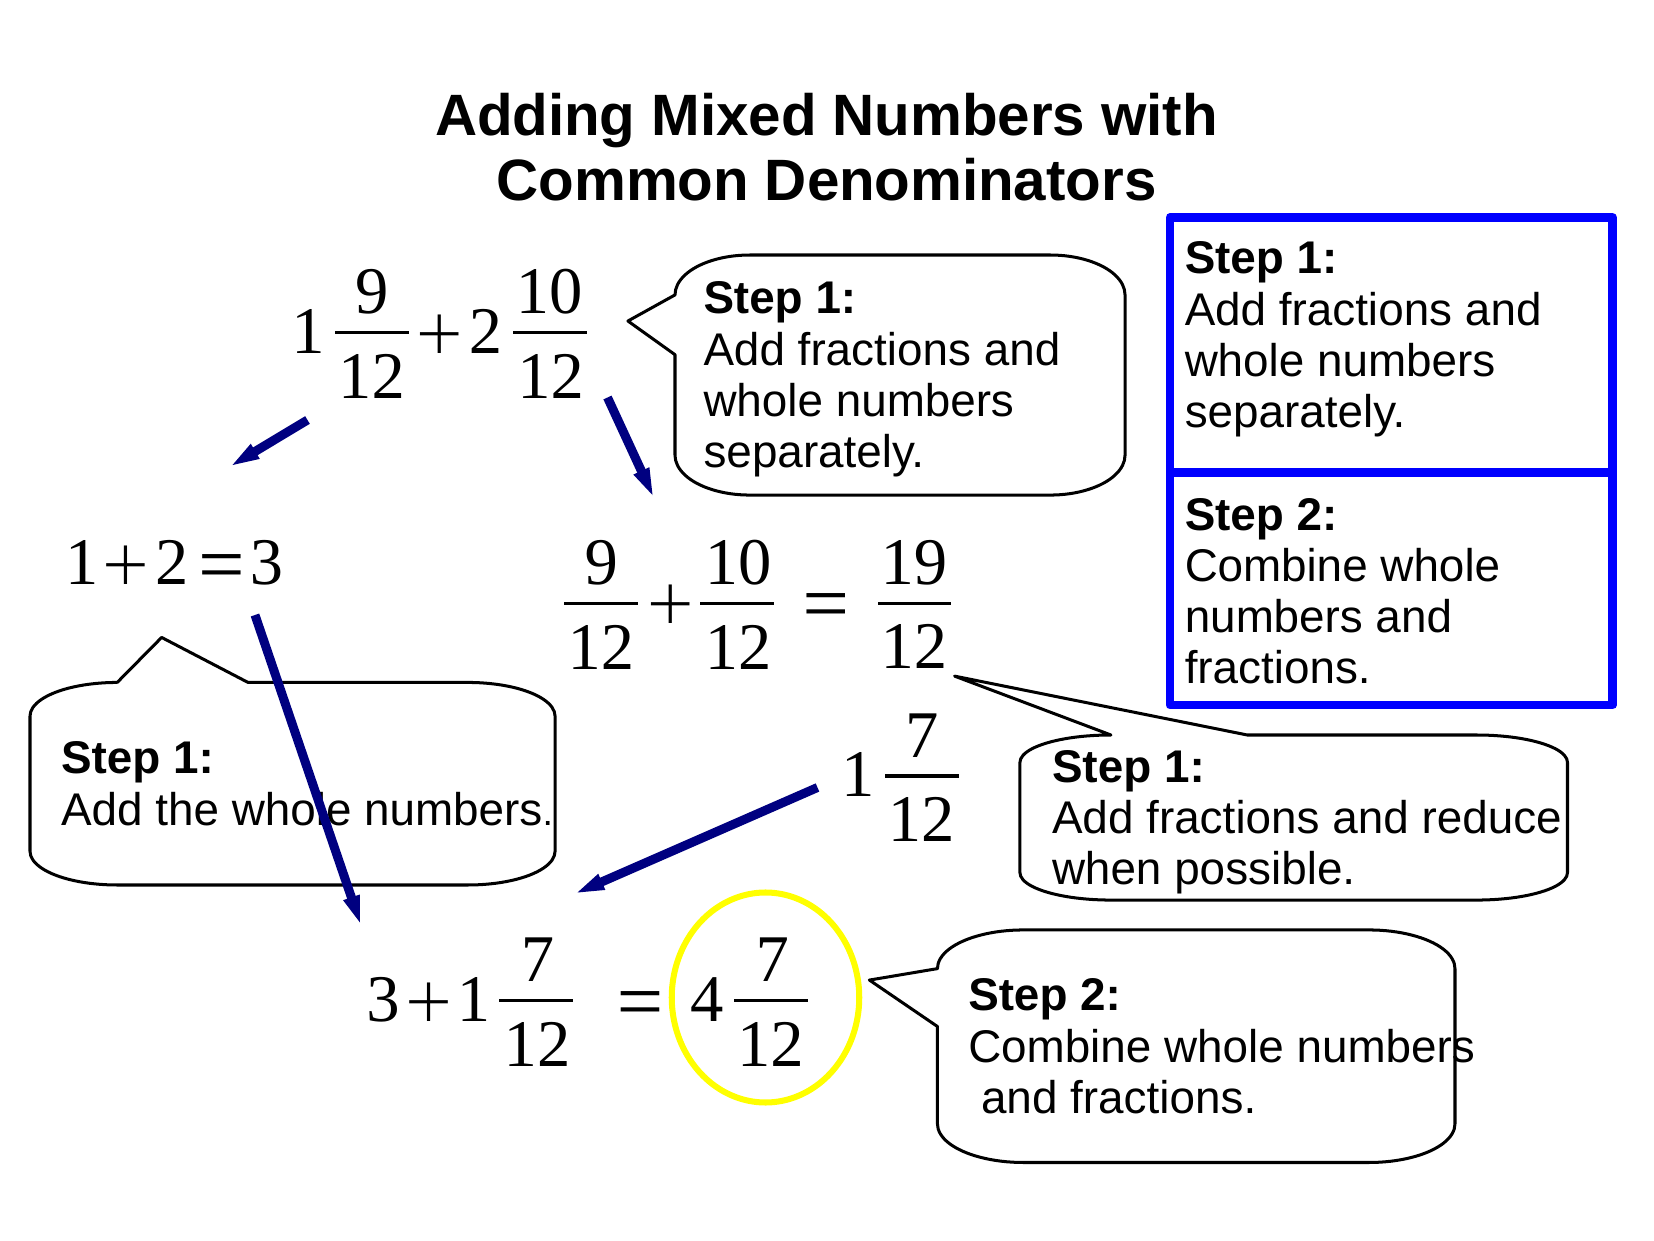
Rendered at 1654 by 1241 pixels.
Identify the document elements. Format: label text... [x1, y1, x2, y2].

text_box Step 1: Add the whole numbers. [30, 637, 556, 886]
chart [791, 525, 961, 683]
text_box Step 1: Add fractions and whole numbers separately. Step 2: Combine whole numbers and fractions. [1174, 225, 1608, 468]
chart [360, 922, 583, 1081]
chart [605, 922, 703, 1081]
chart [555, 525, 785, 684]
chart [58, 525, 290, 599]
chart [285, 254, 597, 413]
text_box Step 1: Add fractions and whole numbers separately. Step 2: Combine whole numbers and fractions. [1170, 225, 1628, 744]
text_box Step 2: Combine whole numbers and fractions. [869, 929, 1456, 1163]
text_box Step 1: Add fractions and whole numbers separately. [627, 255, 1126, 496]
text_box Adding Mixed Numbers with Common Denominators [395, 75, 1259, 223]
chart [675, 922, 818, 1081]
chart [834, 697, 968, 856]
text_box Step 1: Add fractions and whole numbers separately. Step 2: Combine whole numbers and fractions. [1174, 477, 1608, 701]
text_box Step 1: Add fractions and reduce when possible. [954, 676, 1568, 901]
